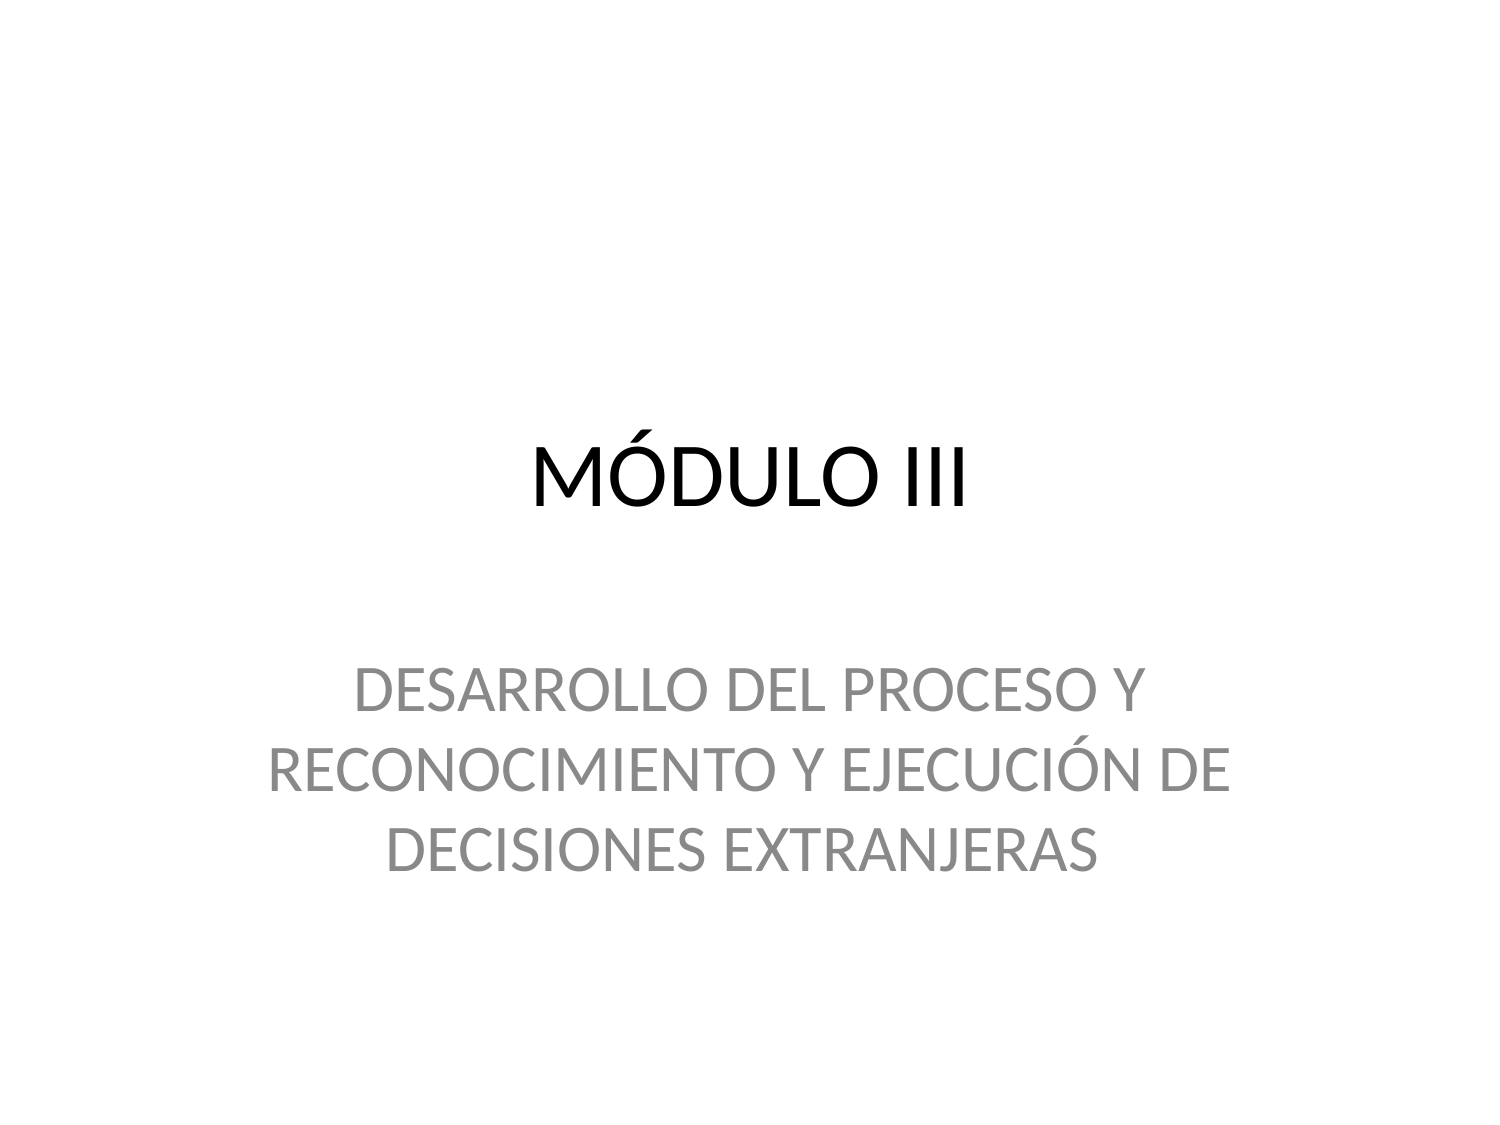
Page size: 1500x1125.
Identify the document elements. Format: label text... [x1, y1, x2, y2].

subtitle DESARROLLO DEL PROCESO Y RECONOCIMIENTO Y EJECUCIÓN DE DECISIONES EXTRANJERAS [225, 637, 1276, 925]
title MÓDULO III [112, 349, 1388, 591]
